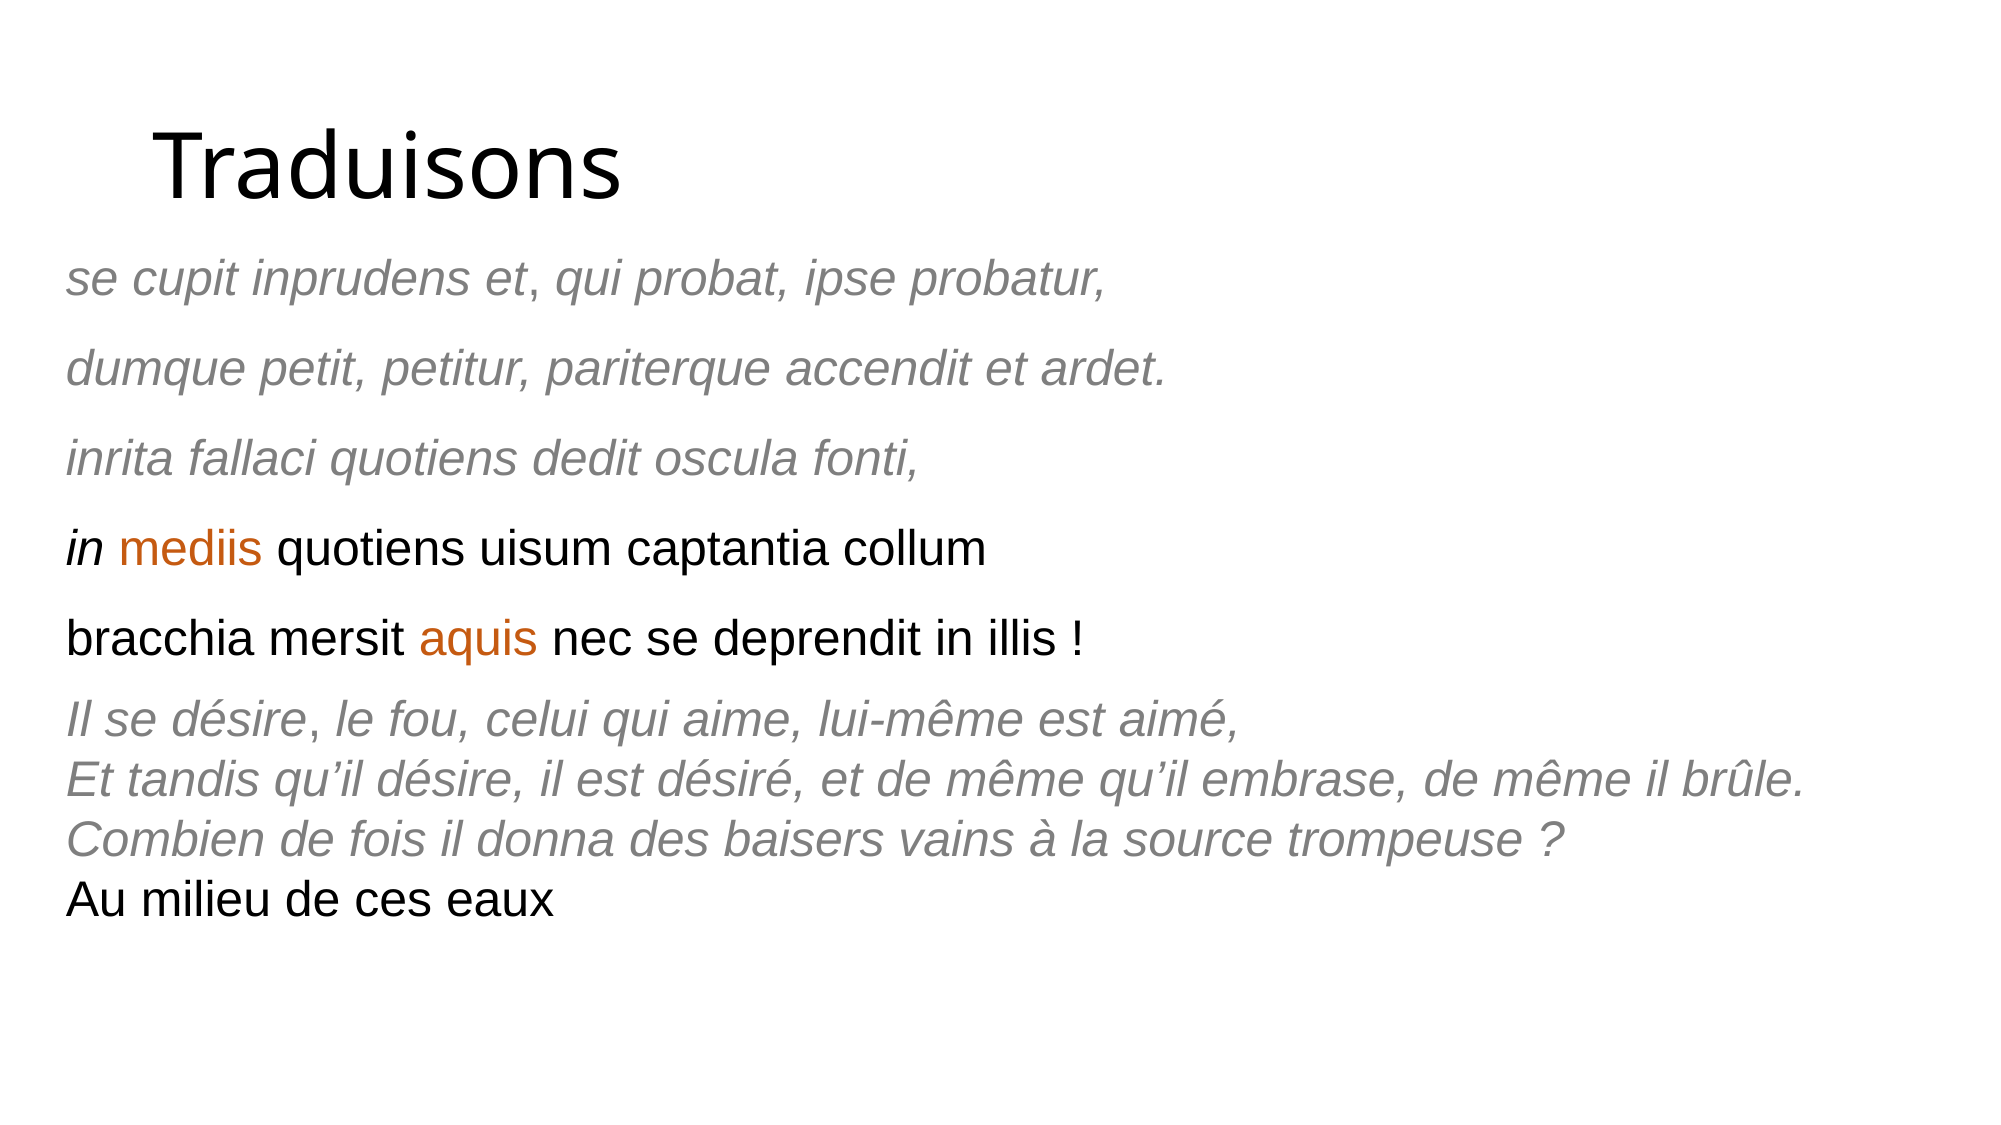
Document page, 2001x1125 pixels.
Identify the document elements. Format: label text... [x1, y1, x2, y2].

title Traduisons [137, 59, 1863, 207]
list se cupit inprudens et, qui probat, ipse probatur, dumque petit, petitur, pariterque accendit et ardet. inrita fallaci quotiens dedit oscula fonti, in mediis quotiens uisum captantia collum bracchia mersit aquis nec se deprendit in illis ! Il se désire, le fou, celui qui aime, lui-même est aimé, Et tandis qu’il désire, il est désiré, et de même qu’il embrase, de même il brûle. Combien de fois il donna des baisers vains à la source trompeuse ? Au milieu de ces eaux [50, 207, 2000, 1083]
